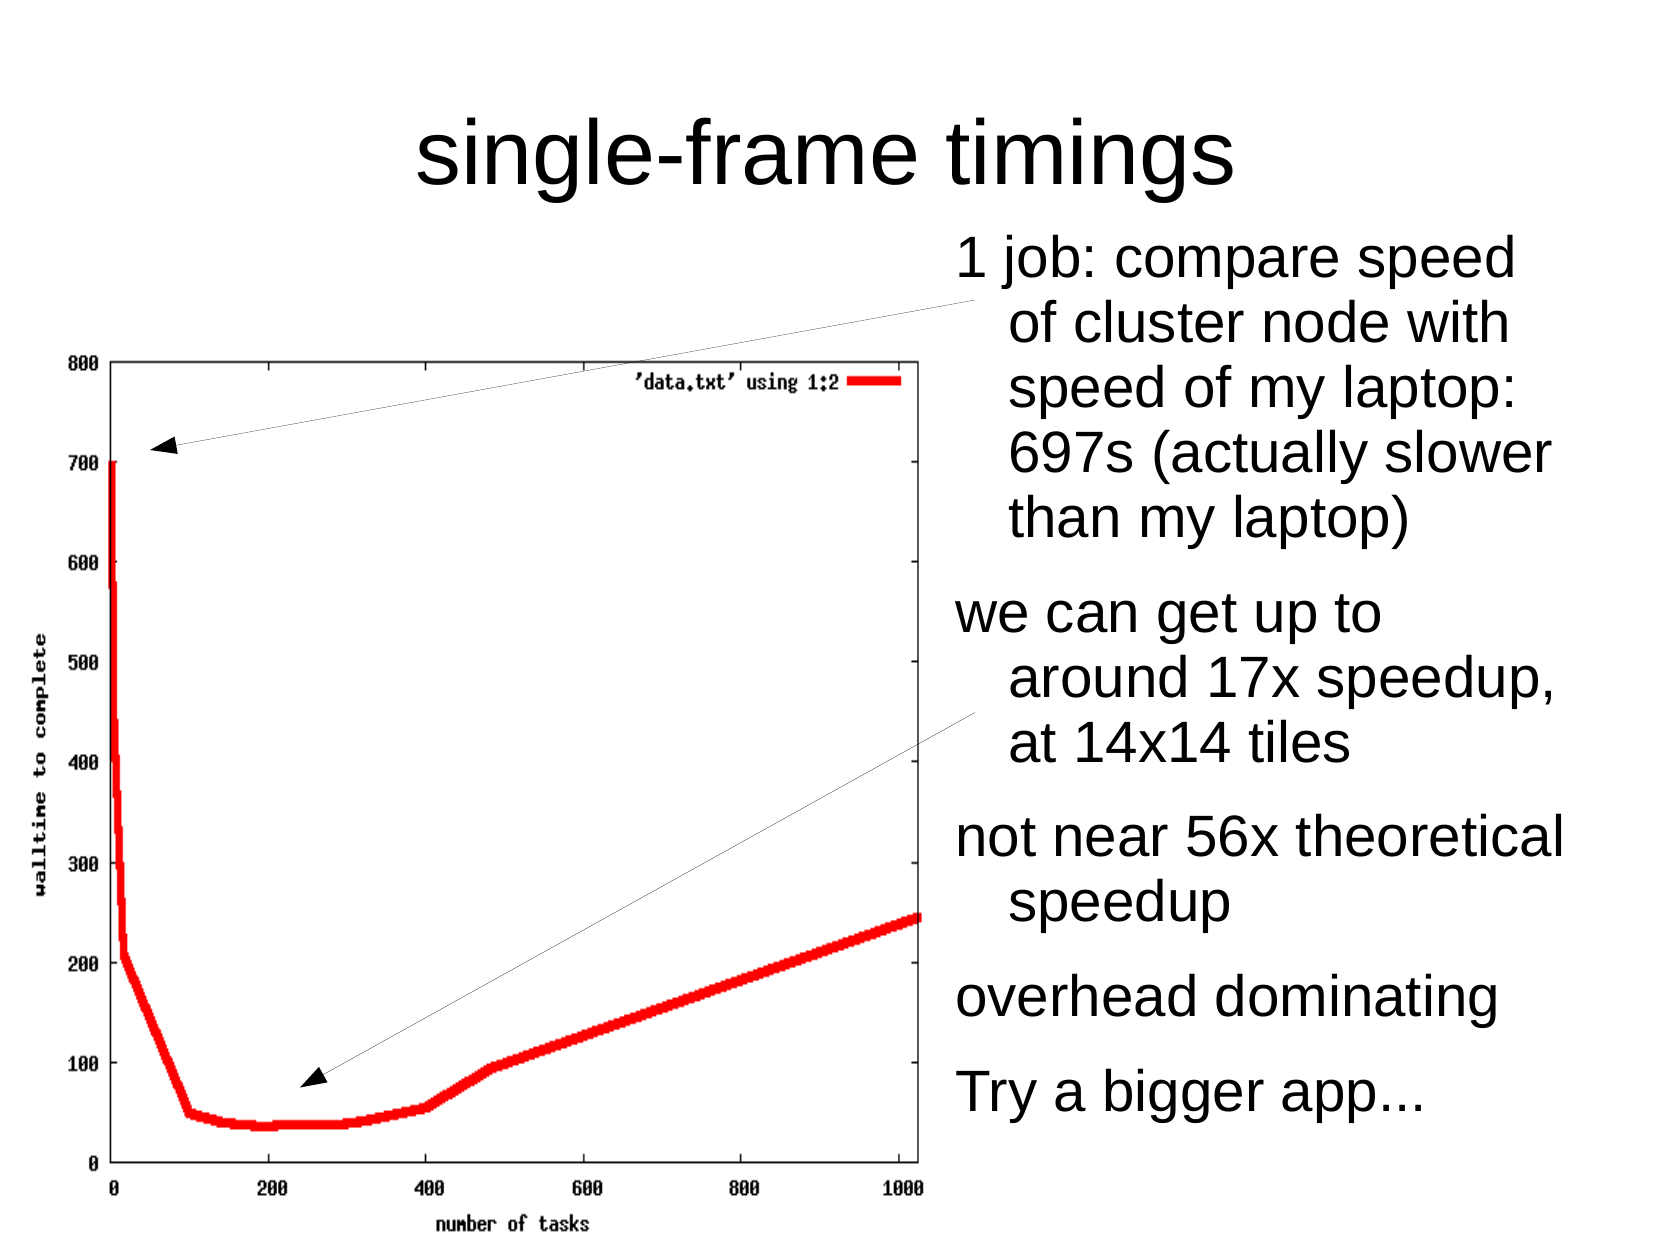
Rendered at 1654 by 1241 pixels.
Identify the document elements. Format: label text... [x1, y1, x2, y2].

title single-frame timings [82, 56, 1571, 250]
list 1 job: compare speed of cluster node with speed of my laptop: 697s (actually slower than my laptop) we can get up to around 17x speedup, at 14x14 tiles not near 56x theoretical speedup overhead dominating Try a bigger app... [937, 224, 1576, 1201]
picture [0, 337, 938, 1241]
